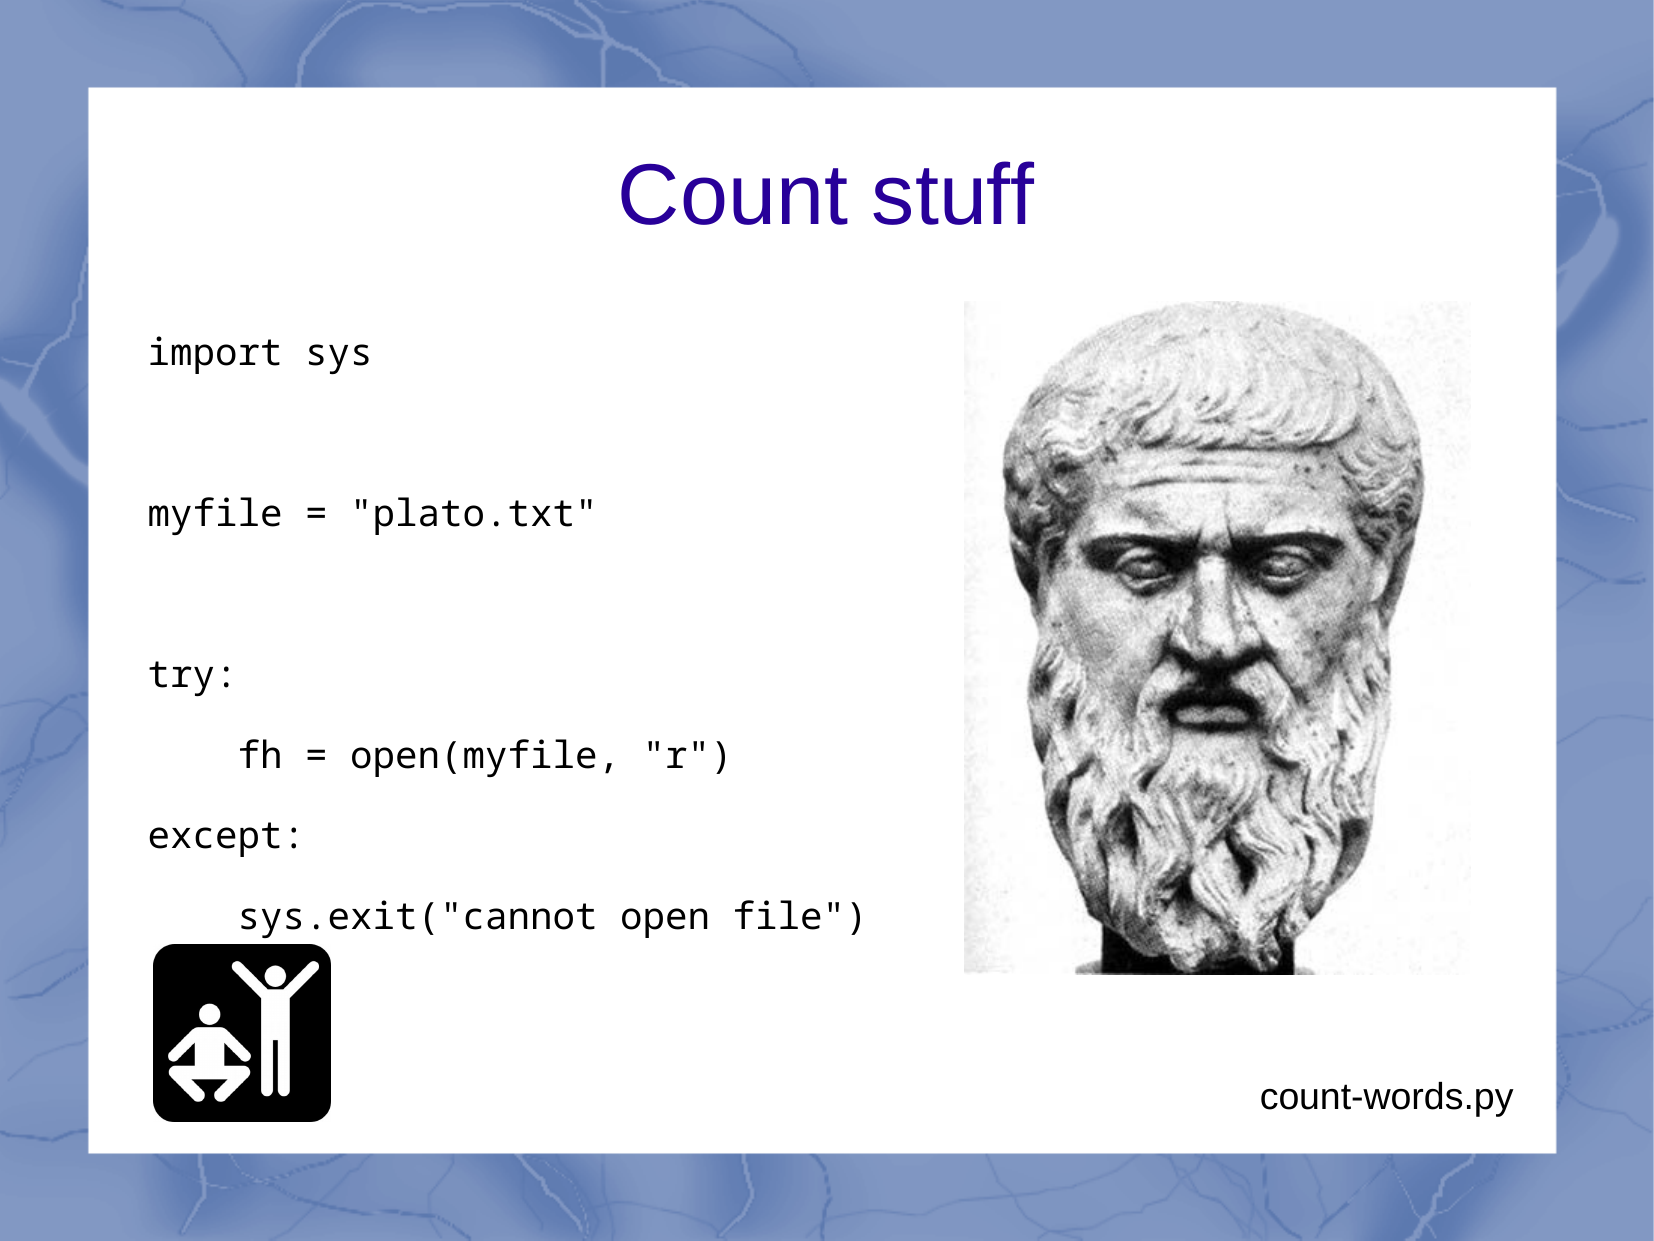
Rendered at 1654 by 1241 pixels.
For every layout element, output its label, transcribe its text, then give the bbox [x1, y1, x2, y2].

title Count stuff [118, 90, 1536, 298]
list import sys myfile = "plato.txt" try: fh = open(myfile, "r") except: sys.exit("cannot open file") [147, 325, 1506, 1045]
picture [0, 0, 1654, 1241]
text_box count-words.py [1245, 1068, 1528, 1126]
